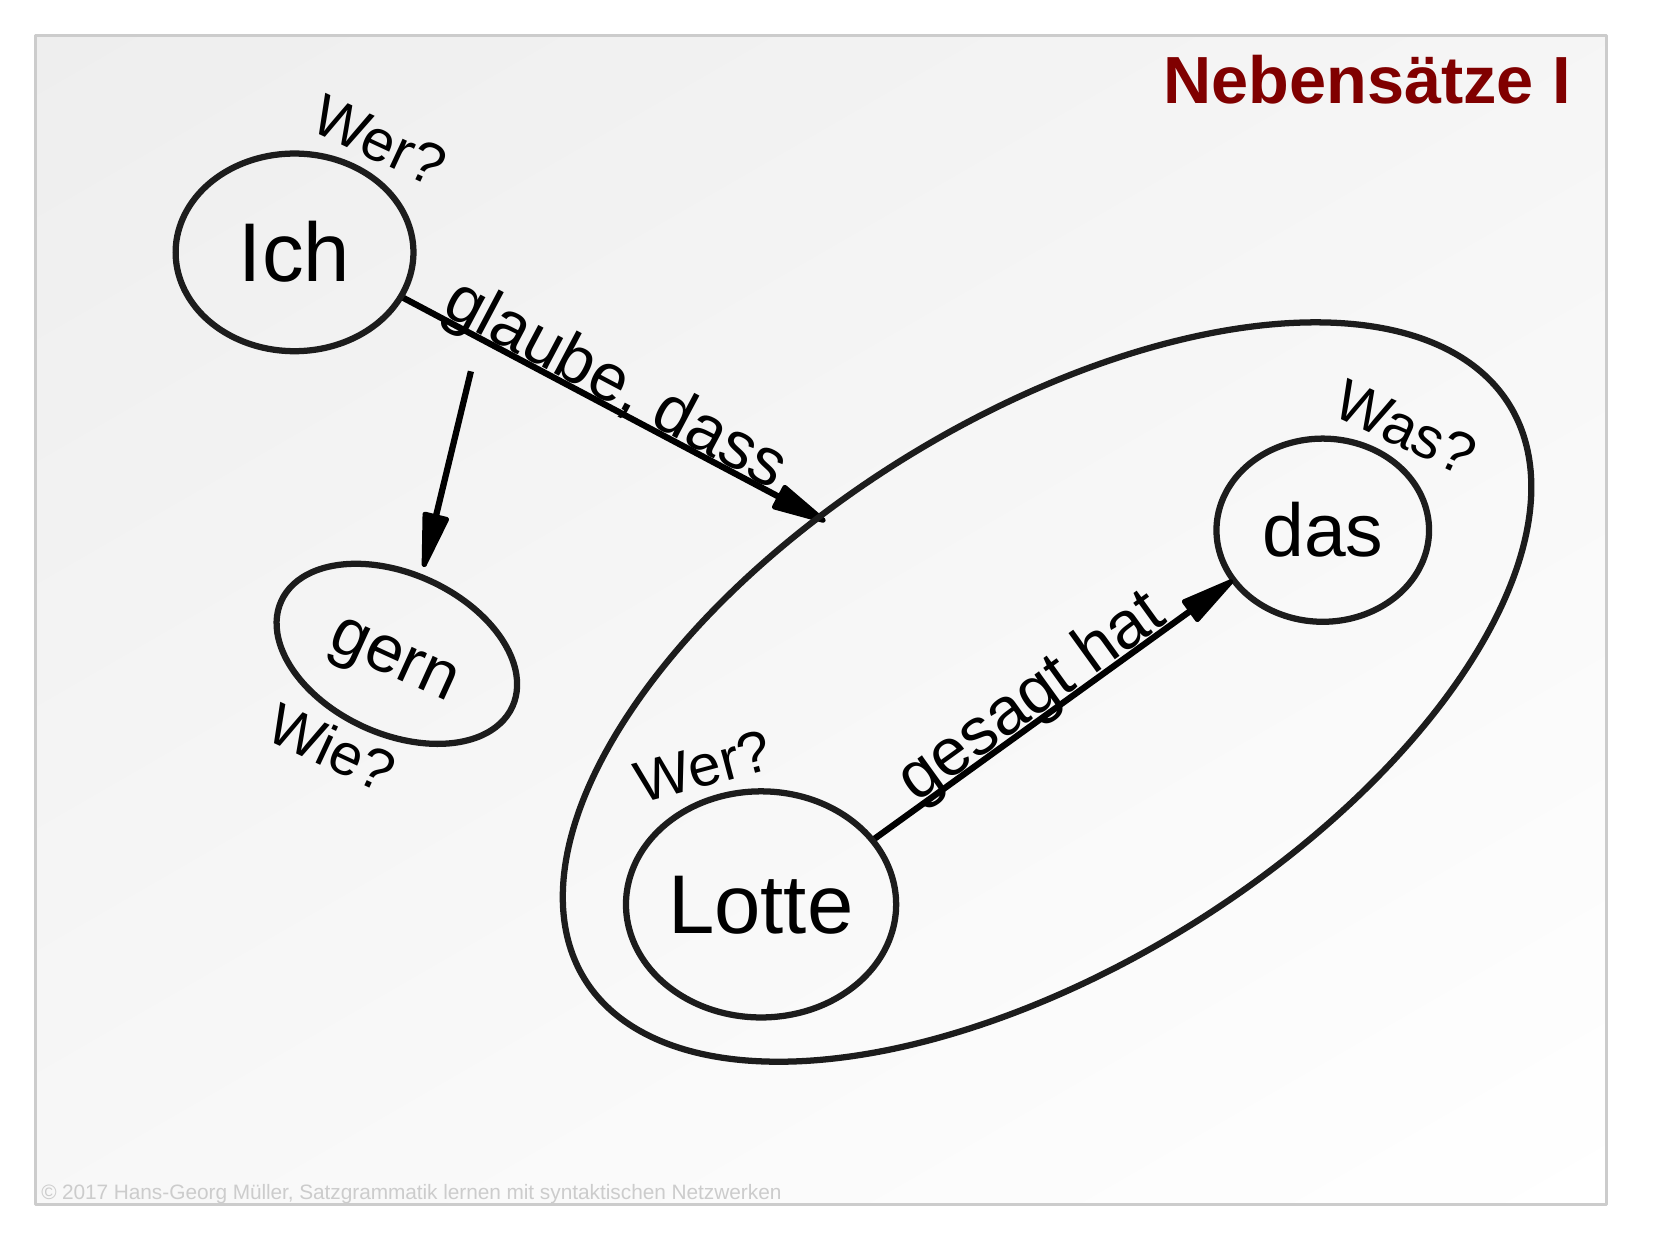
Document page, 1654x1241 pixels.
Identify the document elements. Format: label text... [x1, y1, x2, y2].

text_box Wie? [236, 677, 432, 833]
text_box Wer? [284, 68, 492, 226]
text_box Ich [175, 153, 414, 352]
text_box Lotte [625, 791, 897, 1018]
title Nebensätze I [82, 43, 1572, 193]
text_box das [1216, 440, 1430, 622]
text_box Was? [1299, 354, 1520, 531]
text_box gern [276, 563, 518, 744]
text_box Wer? [612, 698, 821, 827]
